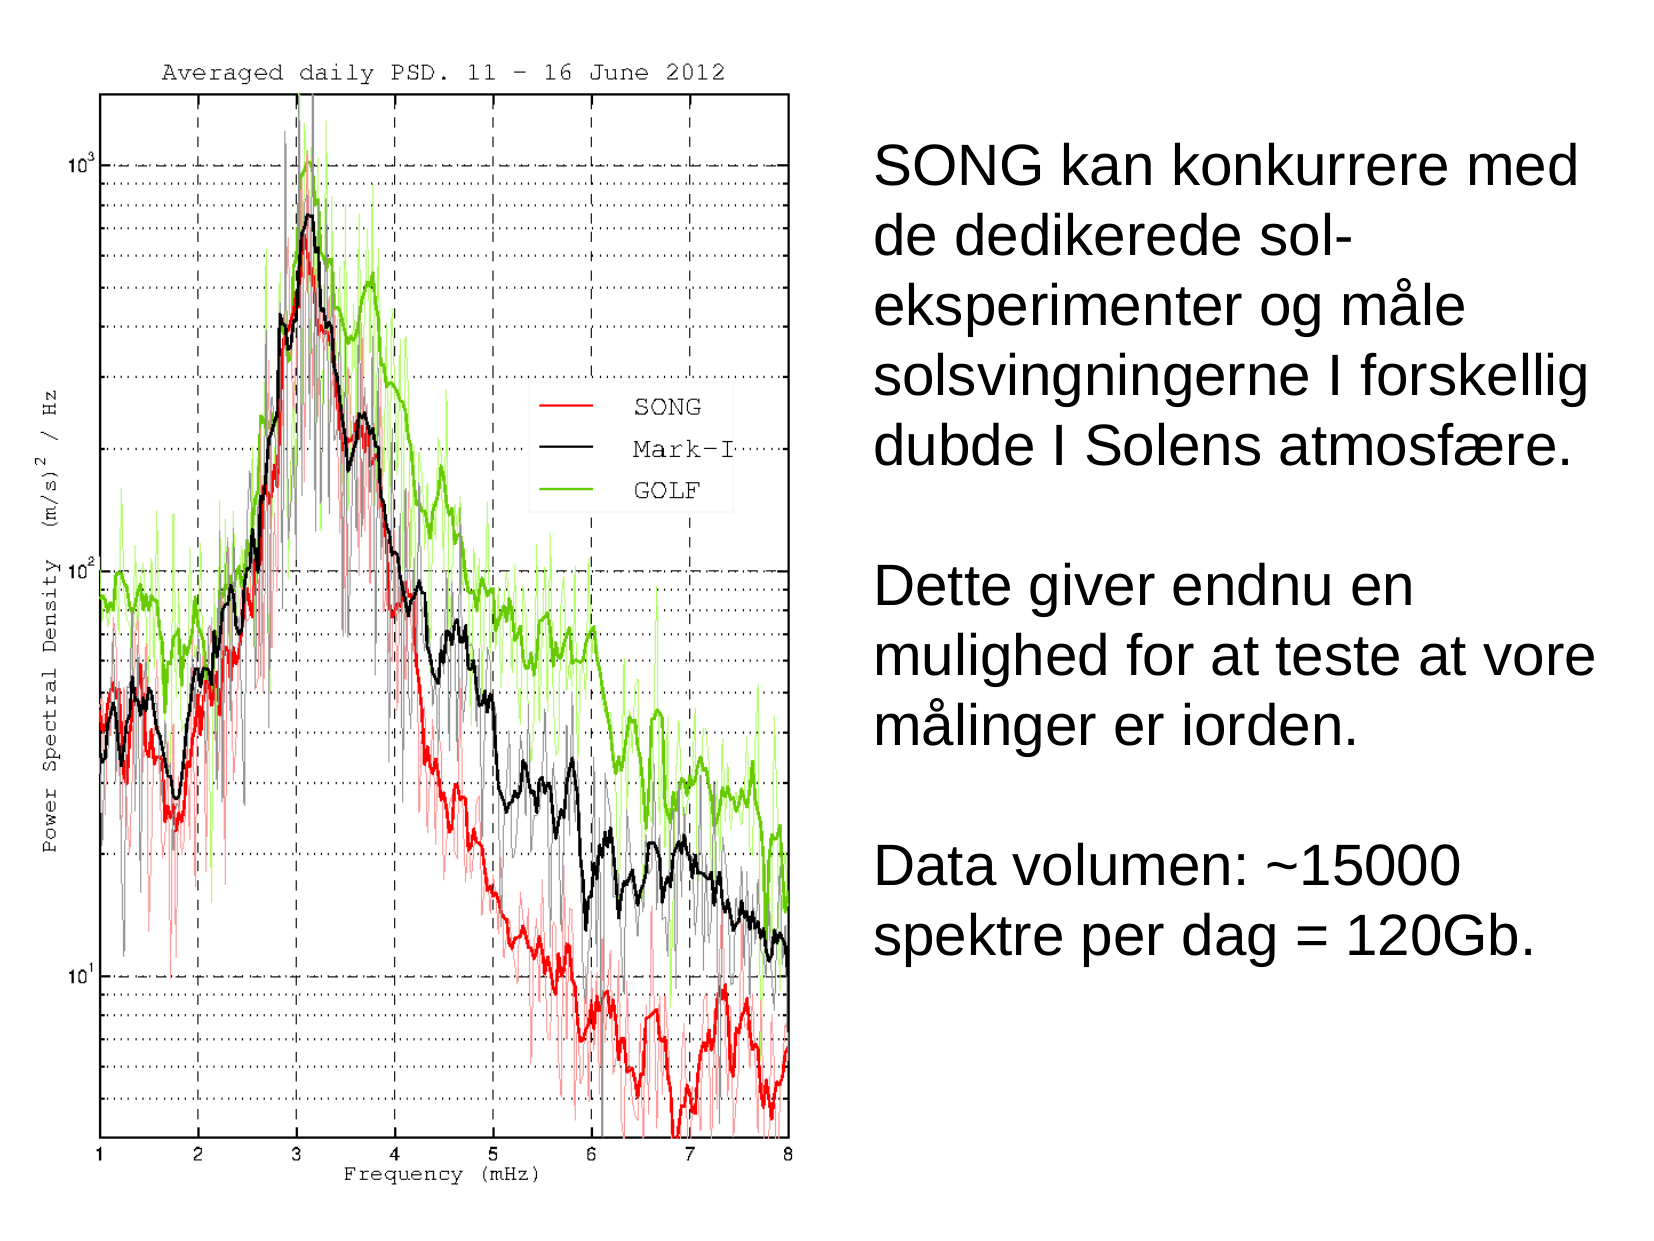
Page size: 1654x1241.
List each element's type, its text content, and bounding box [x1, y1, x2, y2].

picture [27, 51, 799, 1188]
text_box SONG kan konkurrere med de dedikerede sol- eksperimenter og måle solsvingningerne I forskellig dubde I Solens atmosfære. Dette giver endnu en mulighed for at teste at vore målinger er iorden. Data volumen: ~15000 spektre per dag = 120Gb. [858, 120, 1613, 916]
